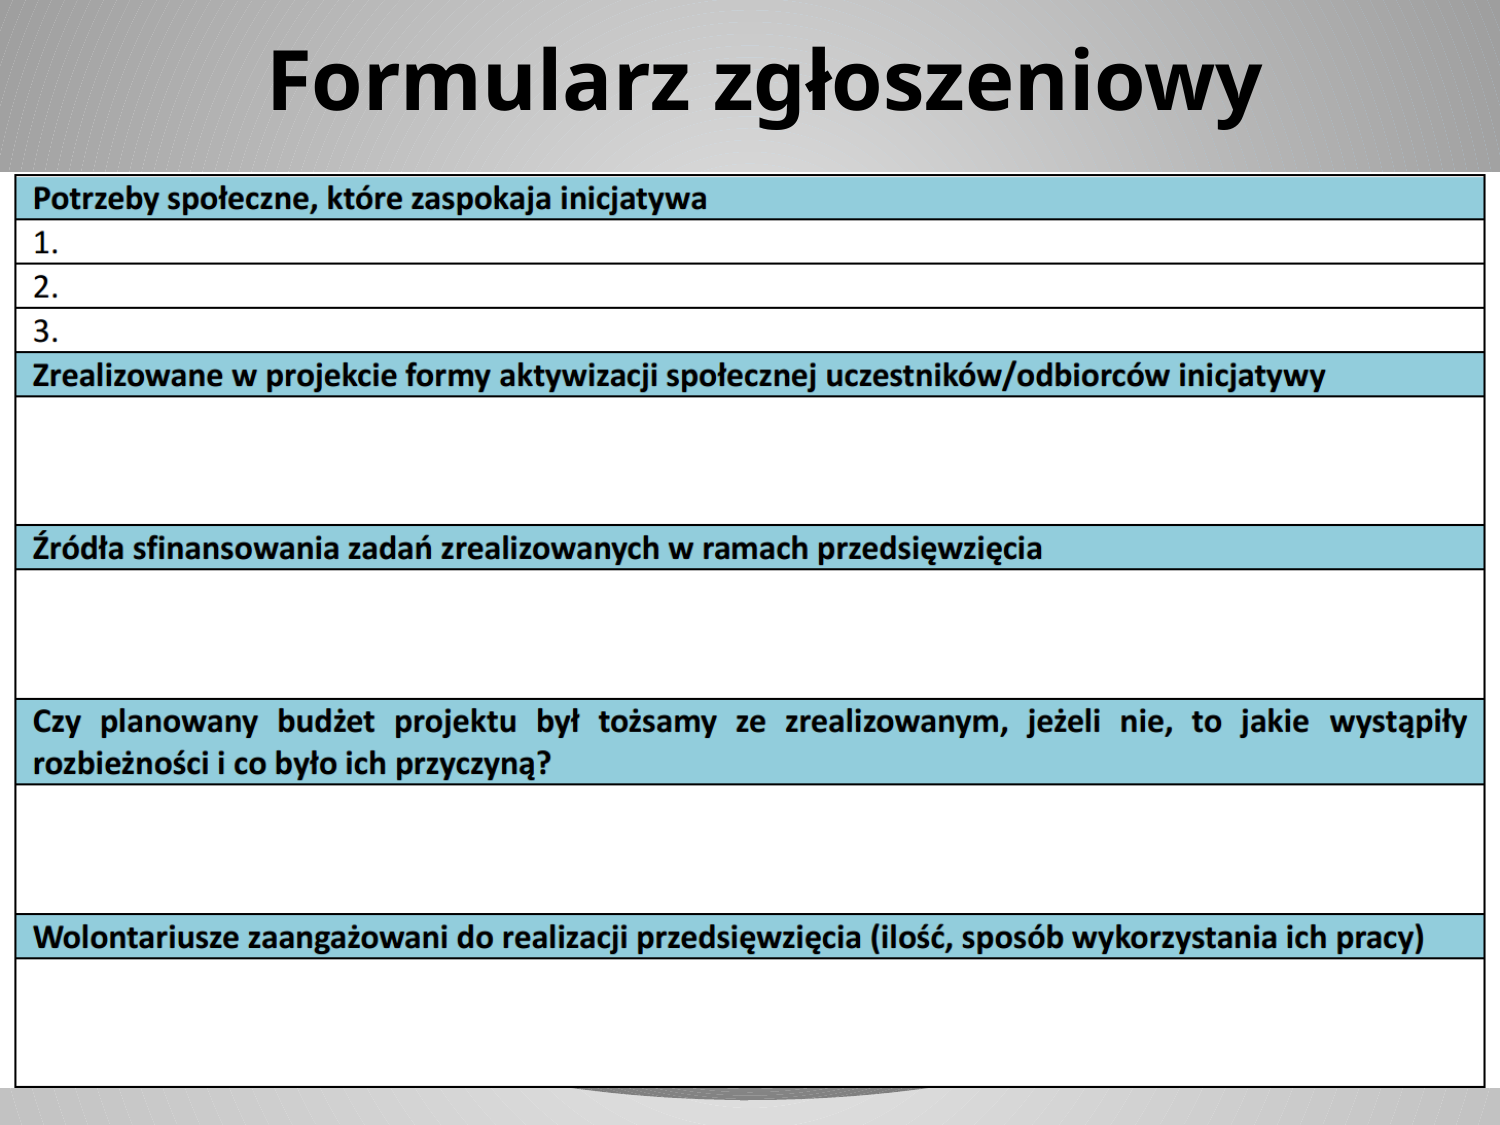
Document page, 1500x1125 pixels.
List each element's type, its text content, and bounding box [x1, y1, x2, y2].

picture [0, 172, 1500, 1088]
title Formularz zgłoszeniowy [17, 19, 1483, 172]
